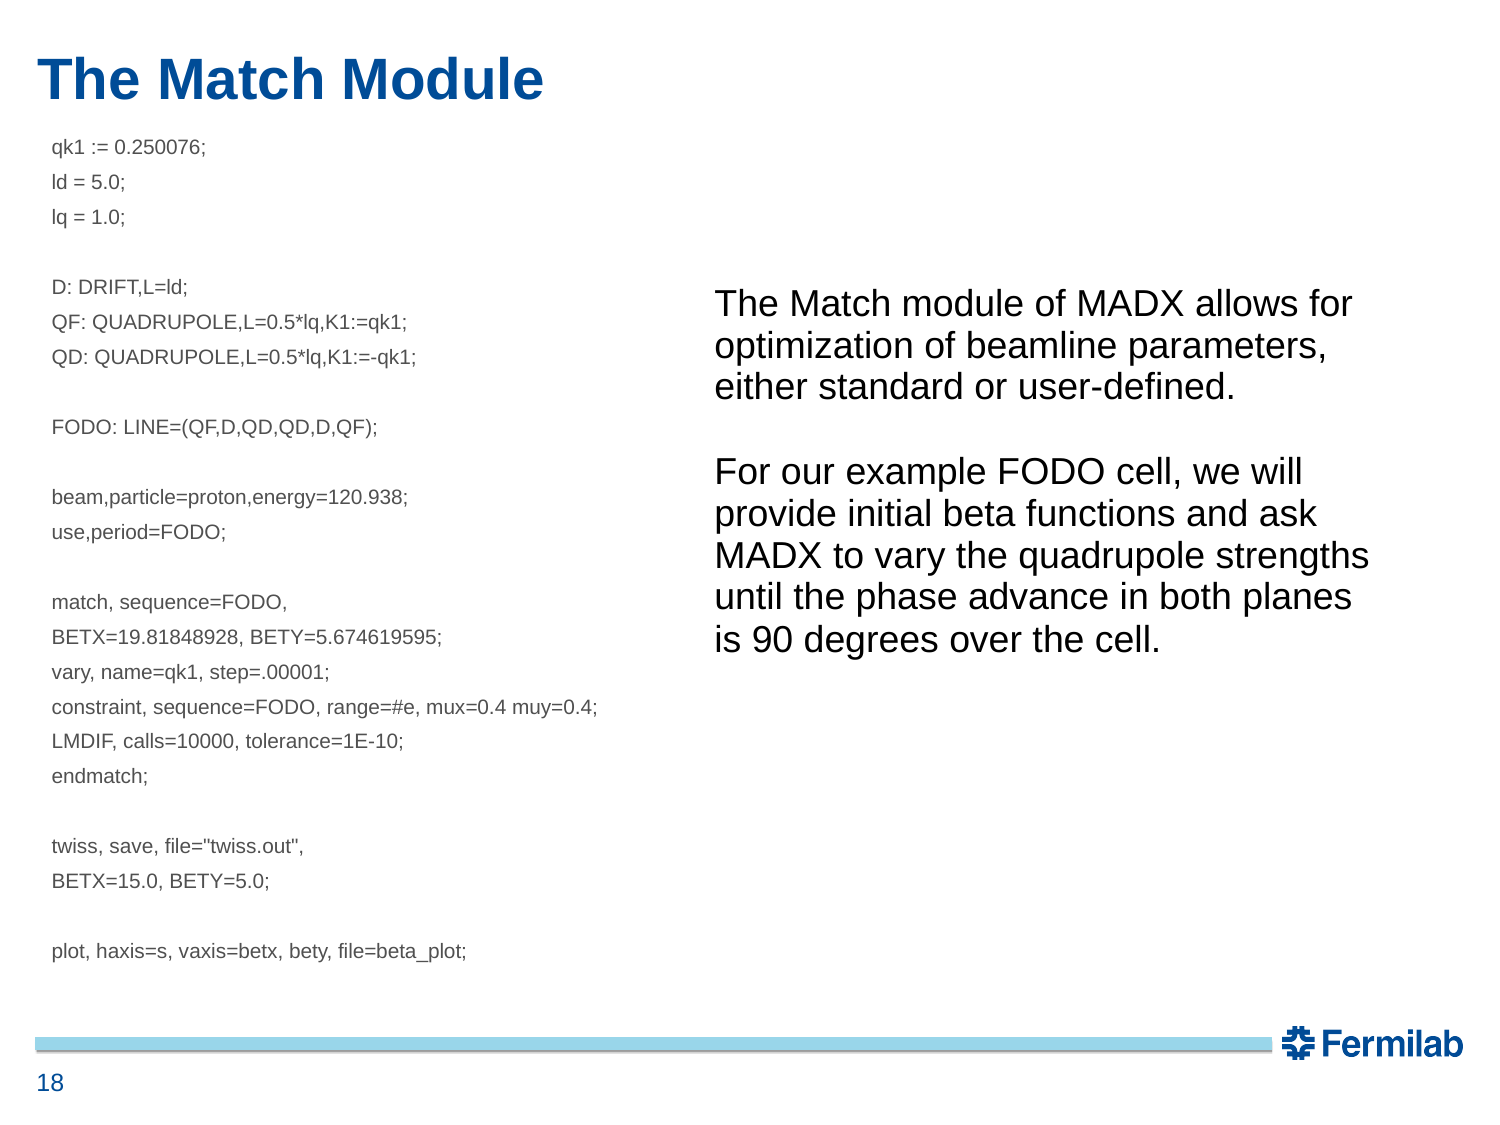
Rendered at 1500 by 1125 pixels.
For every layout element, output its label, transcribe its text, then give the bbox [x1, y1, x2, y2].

list qk1 := 0.250076; ld = 5.0; lq = 1.0; D: DRIFT,L=ld; QF: QUADRUPOLE,L=0.5*lq,K1:=qk1; QD: QUADRUPOLE,L=0.5*lq,K1:=-qk1; FODO: LINE=(QF,D,QD,QD,D,QF); beam,particle=proton,energy=120.938; use,period=FODO; match, sequence=FODO, BETX=19.81848928, BETY=5.674619595; vary, name=qk1, step=.00001; constraint, sequence=FODO, range=#e, mux=0.4 muy=0.4; LMDIF, calls=10000, tolerance=1E-10; endmatch; twiss, save, file="twiss.out", BETX=15.0, BETY=5.0; plot, haxis=s, vaxis=betx, bety, file=beta_plot; [51, 133, 599, 873]
slide_number <number> [36, 1066, 105, 1106]
picture [1282, 1026, 1463, 1060]
text_box The Match module of MADX allows for optimization of beamline parameters, either standard or user-defined. For our example FODO cell, we will provide initial beta functions and ask MADX to vary the quadrupole strengths until the phase advance in both planes is 90 degrees over the cell. [699, 274, 1399, 752]
title The Match Module [37, 41, 1463, 112]
